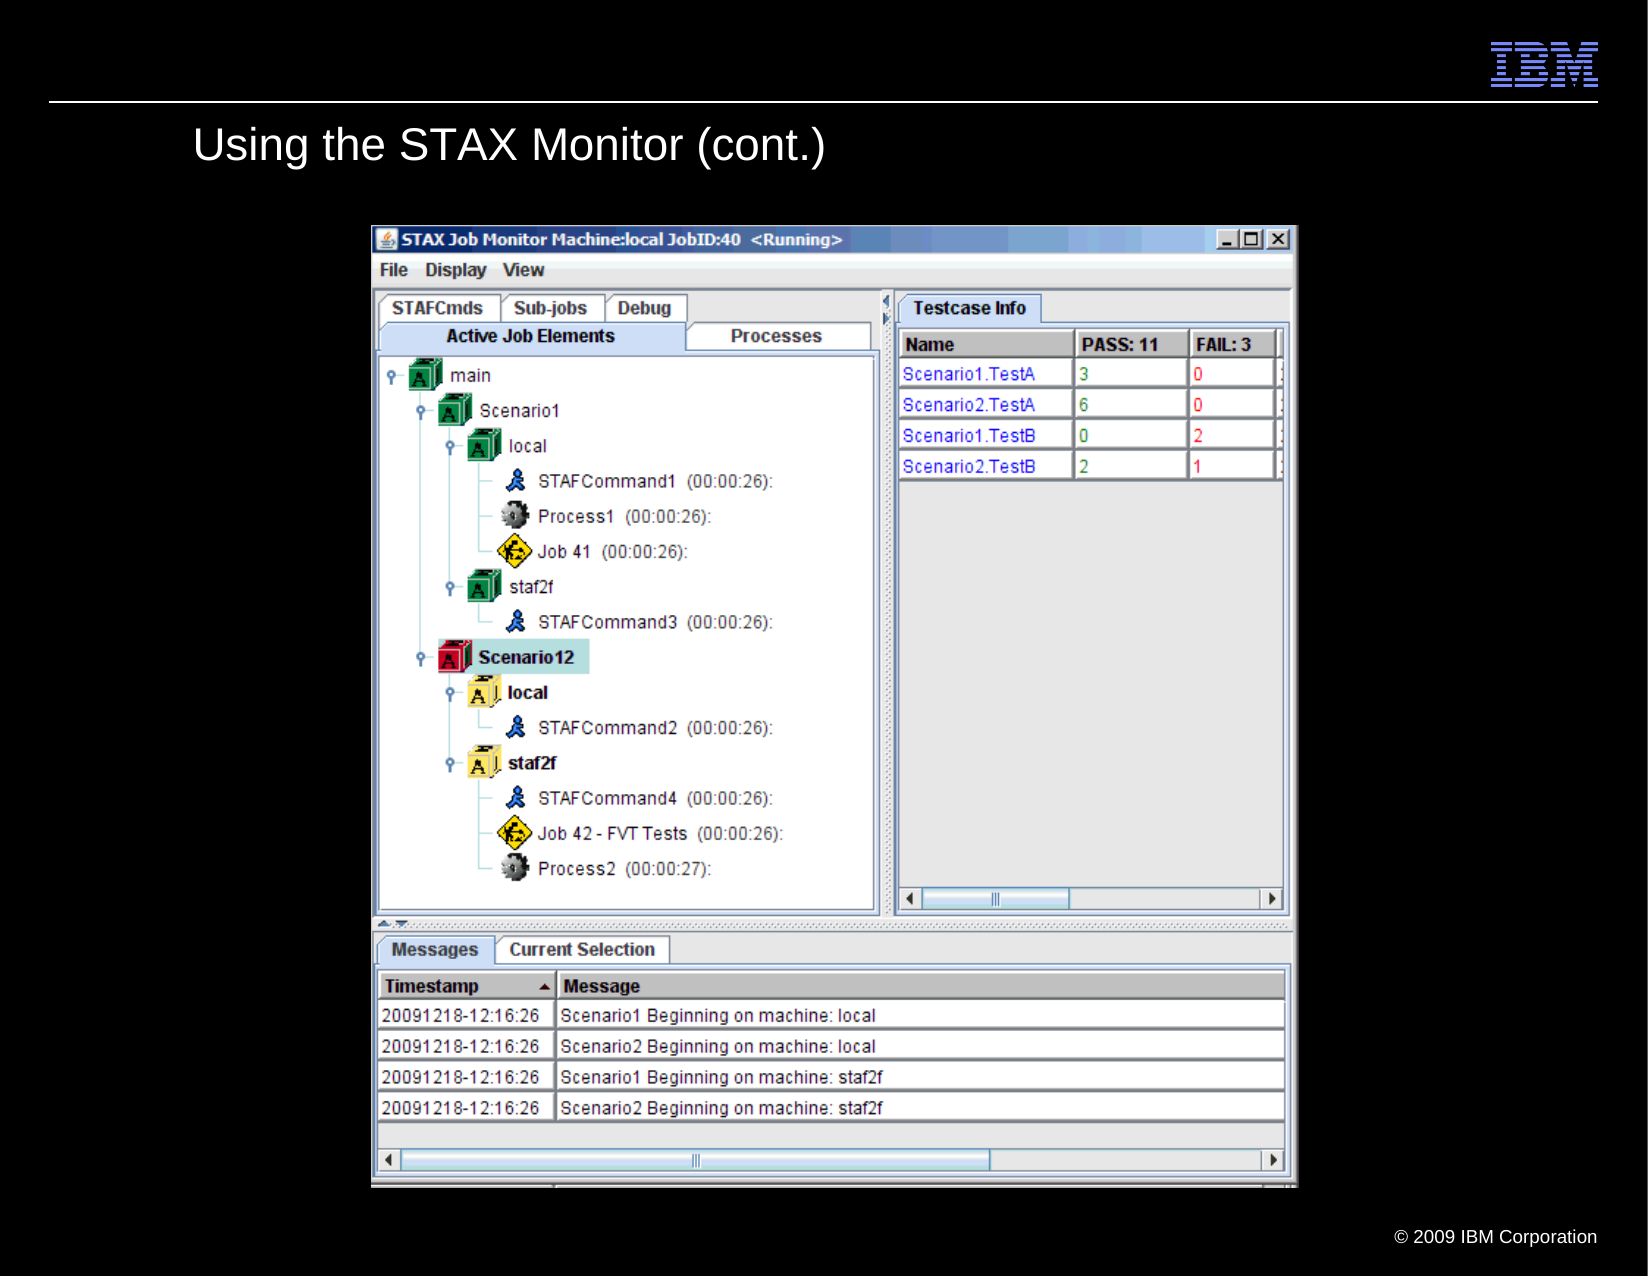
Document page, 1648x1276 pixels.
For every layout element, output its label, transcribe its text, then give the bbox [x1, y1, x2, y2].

picture [371, 225, 1299, 1188]
picture [1491, 42, 1598, 87]
title Using the STAX Monitor (cont.) [175, 112, 1648, 206]
